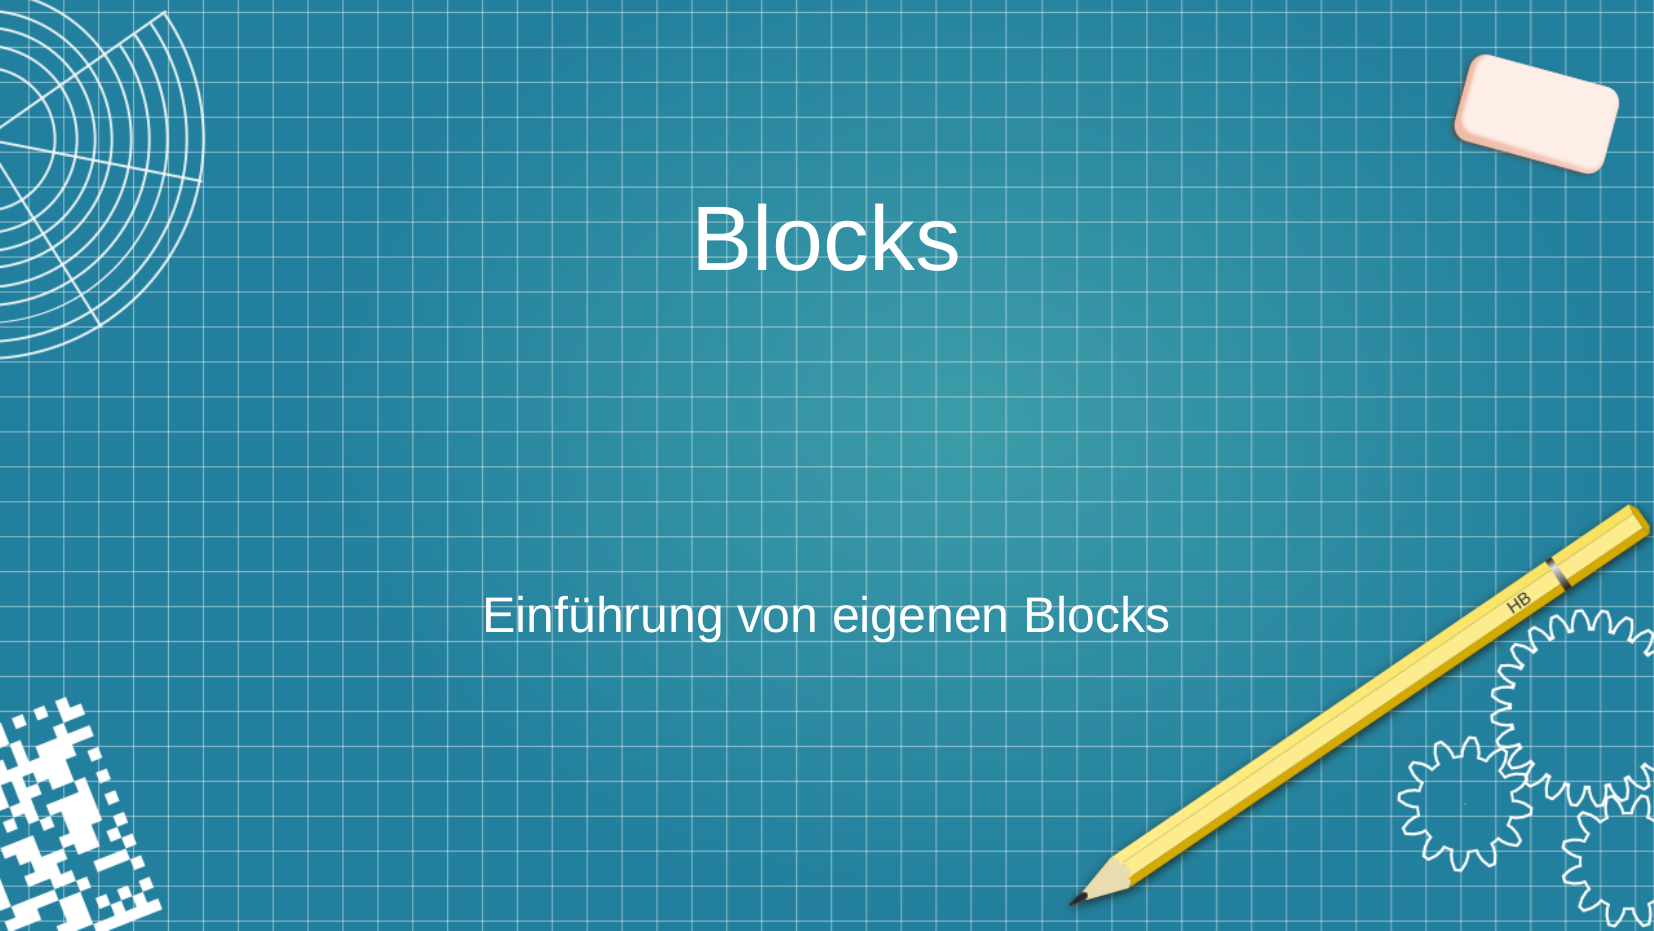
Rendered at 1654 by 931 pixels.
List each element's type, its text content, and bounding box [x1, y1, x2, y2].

subtitle Einführung von eigenen Blocks [82, 389, 1571, 842]
picture [0, 0, 1654, 931]
title Blocks [82, 132, 1571, 346]
